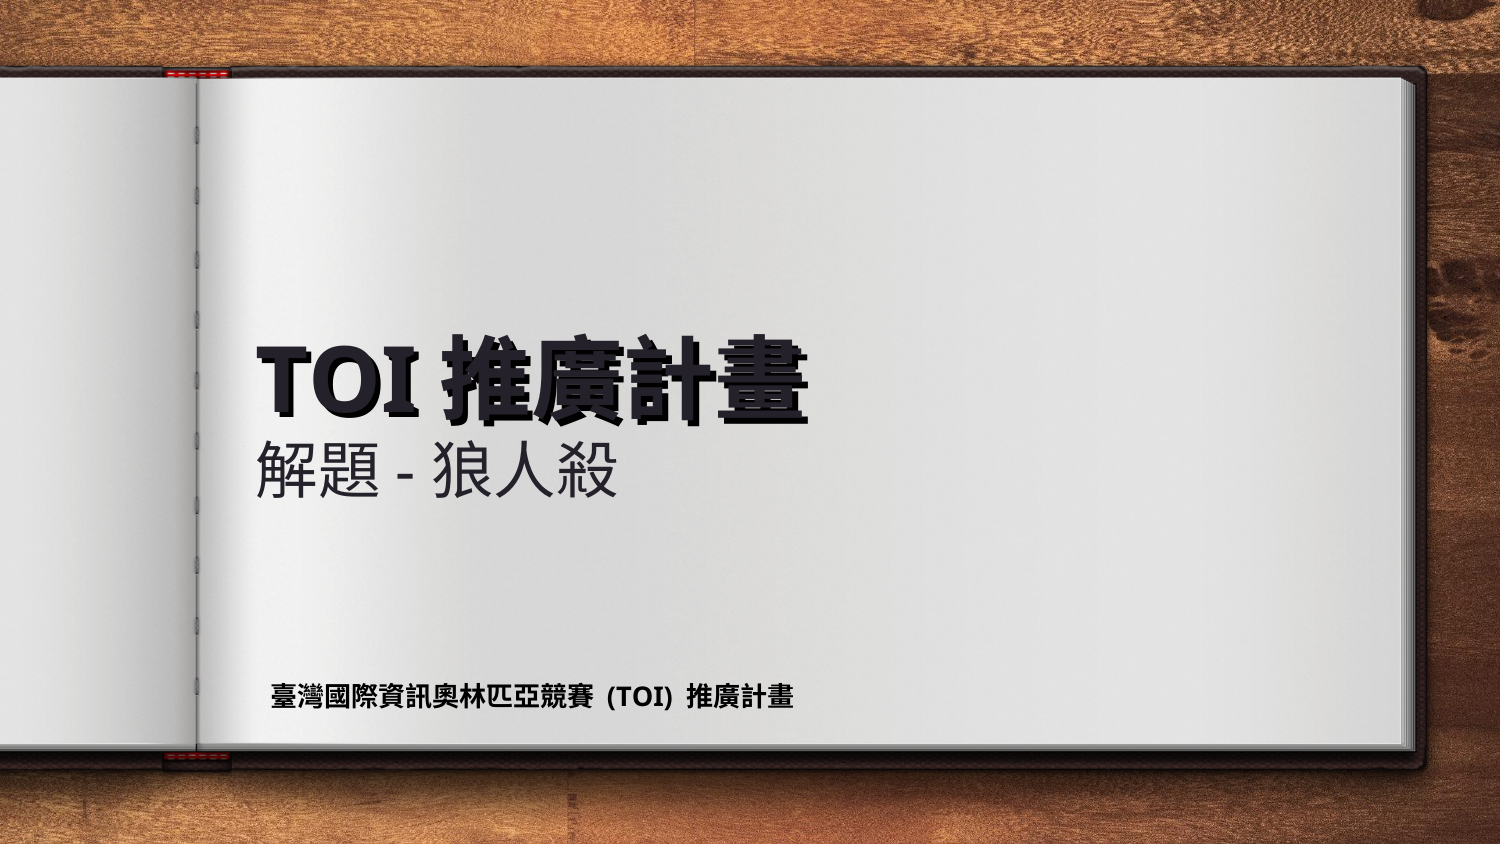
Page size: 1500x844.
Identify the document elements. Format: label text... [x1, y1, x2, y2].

title TOI推廣計畫 解題-狼人殺 [240, 262, 894, 565]
